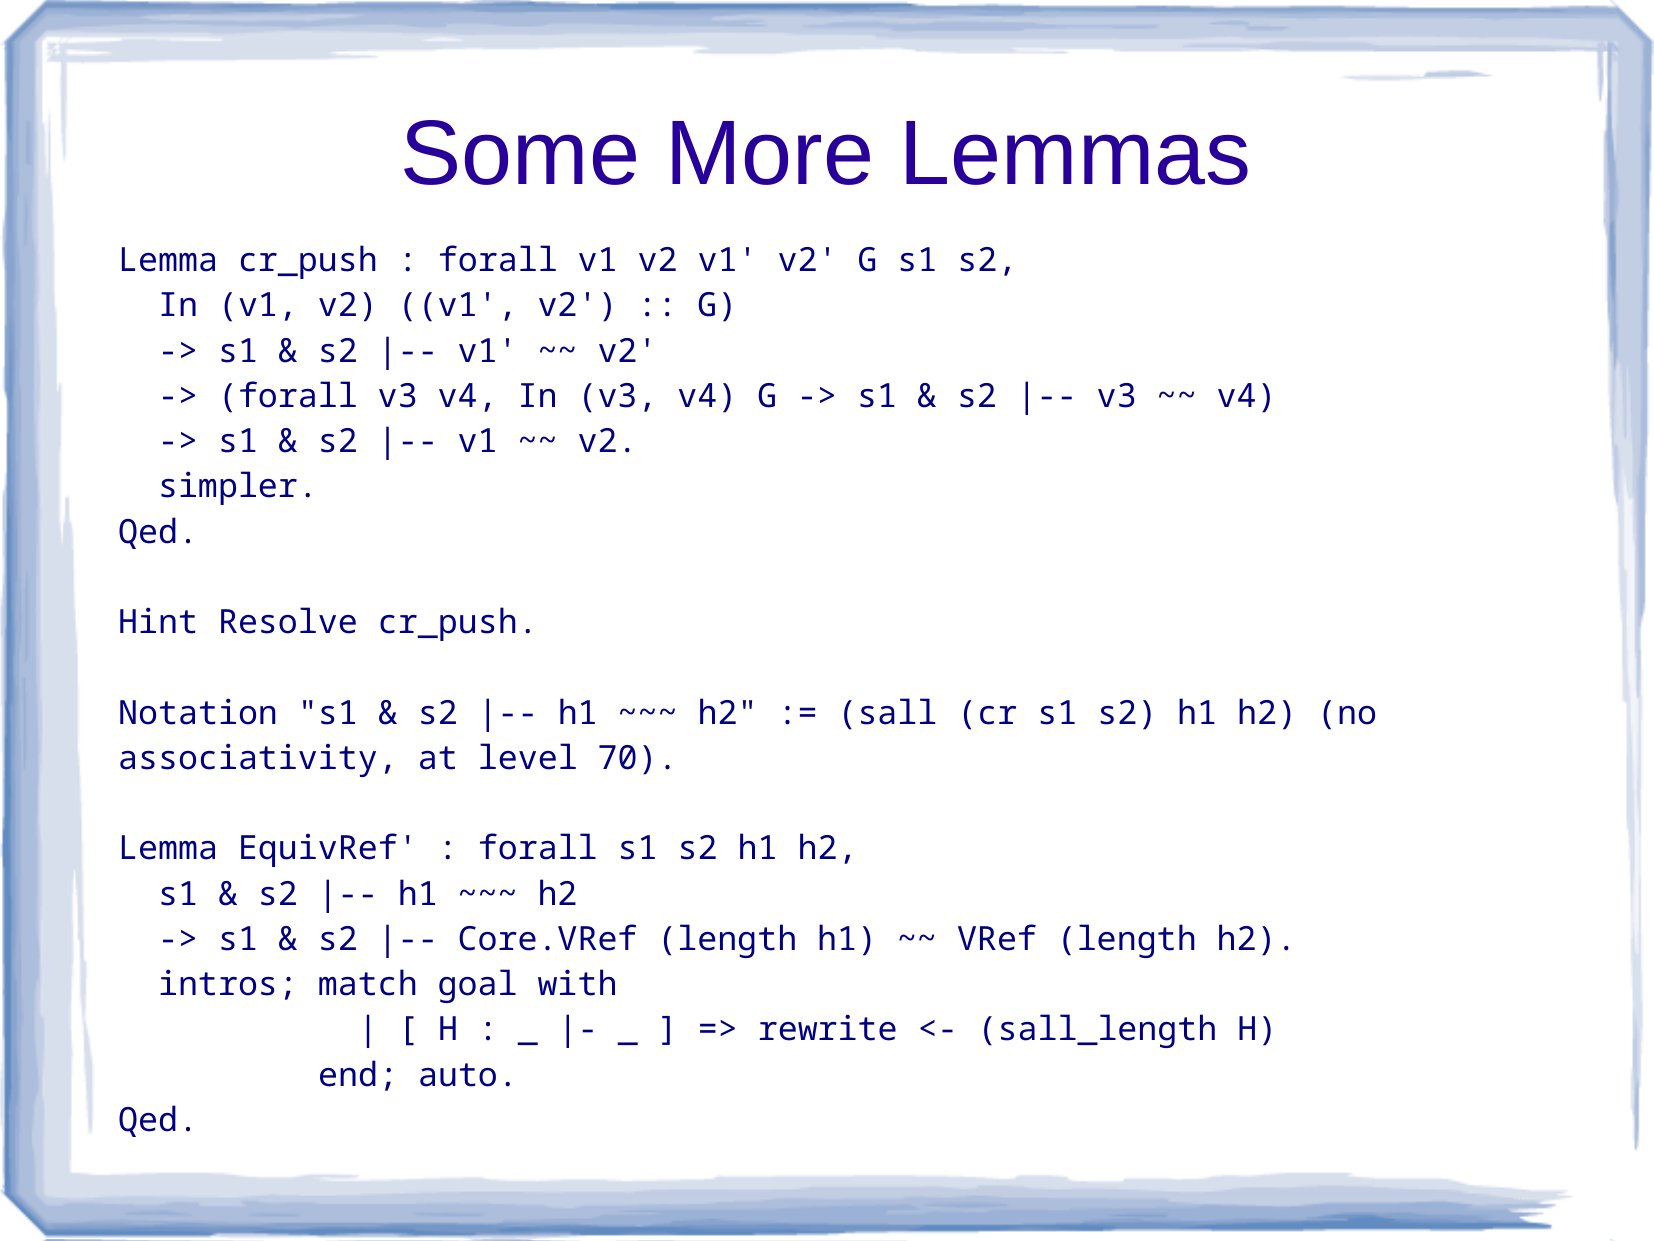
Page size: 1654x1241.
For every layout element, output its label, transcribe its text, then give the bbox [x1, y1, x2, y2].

picture [0, 0, 1654, 1241]
list Lemma cr_push : forall v1 v2 v1' v2' G s1 s2, In (v1, v2) ((v1', v2') :: G) -> s1 & s2 |-- v1' ~~ v2' -> (forall v3 v4, In (v3, v4) G -> s1 & s2 |-- v3 ~~ v4) -> s1 & s2 |-- v1 ~~ v2. simpler. Qed. Hint Resolve cr_push. Notation "s1 & s2 |-- h1 ~~~ h2" := (sall (cr s1 s2) h1 h2) (no associativity, at level 70). Lemma EquivRef' : forall s1 s2 h1 h2, s1 & s2 |-- h1 ~~~ h2 -> s1 & s2 |-- Core.VRef (length h1) ~~ VRef (length h2). intros; match goal with | [ H : _ |- _ ] => rewrite <- (sall_length H) end; auto. Qed. [118, 236, 1571, 1040]
title Some More Lemmas [82, 49, 1571, 257]
